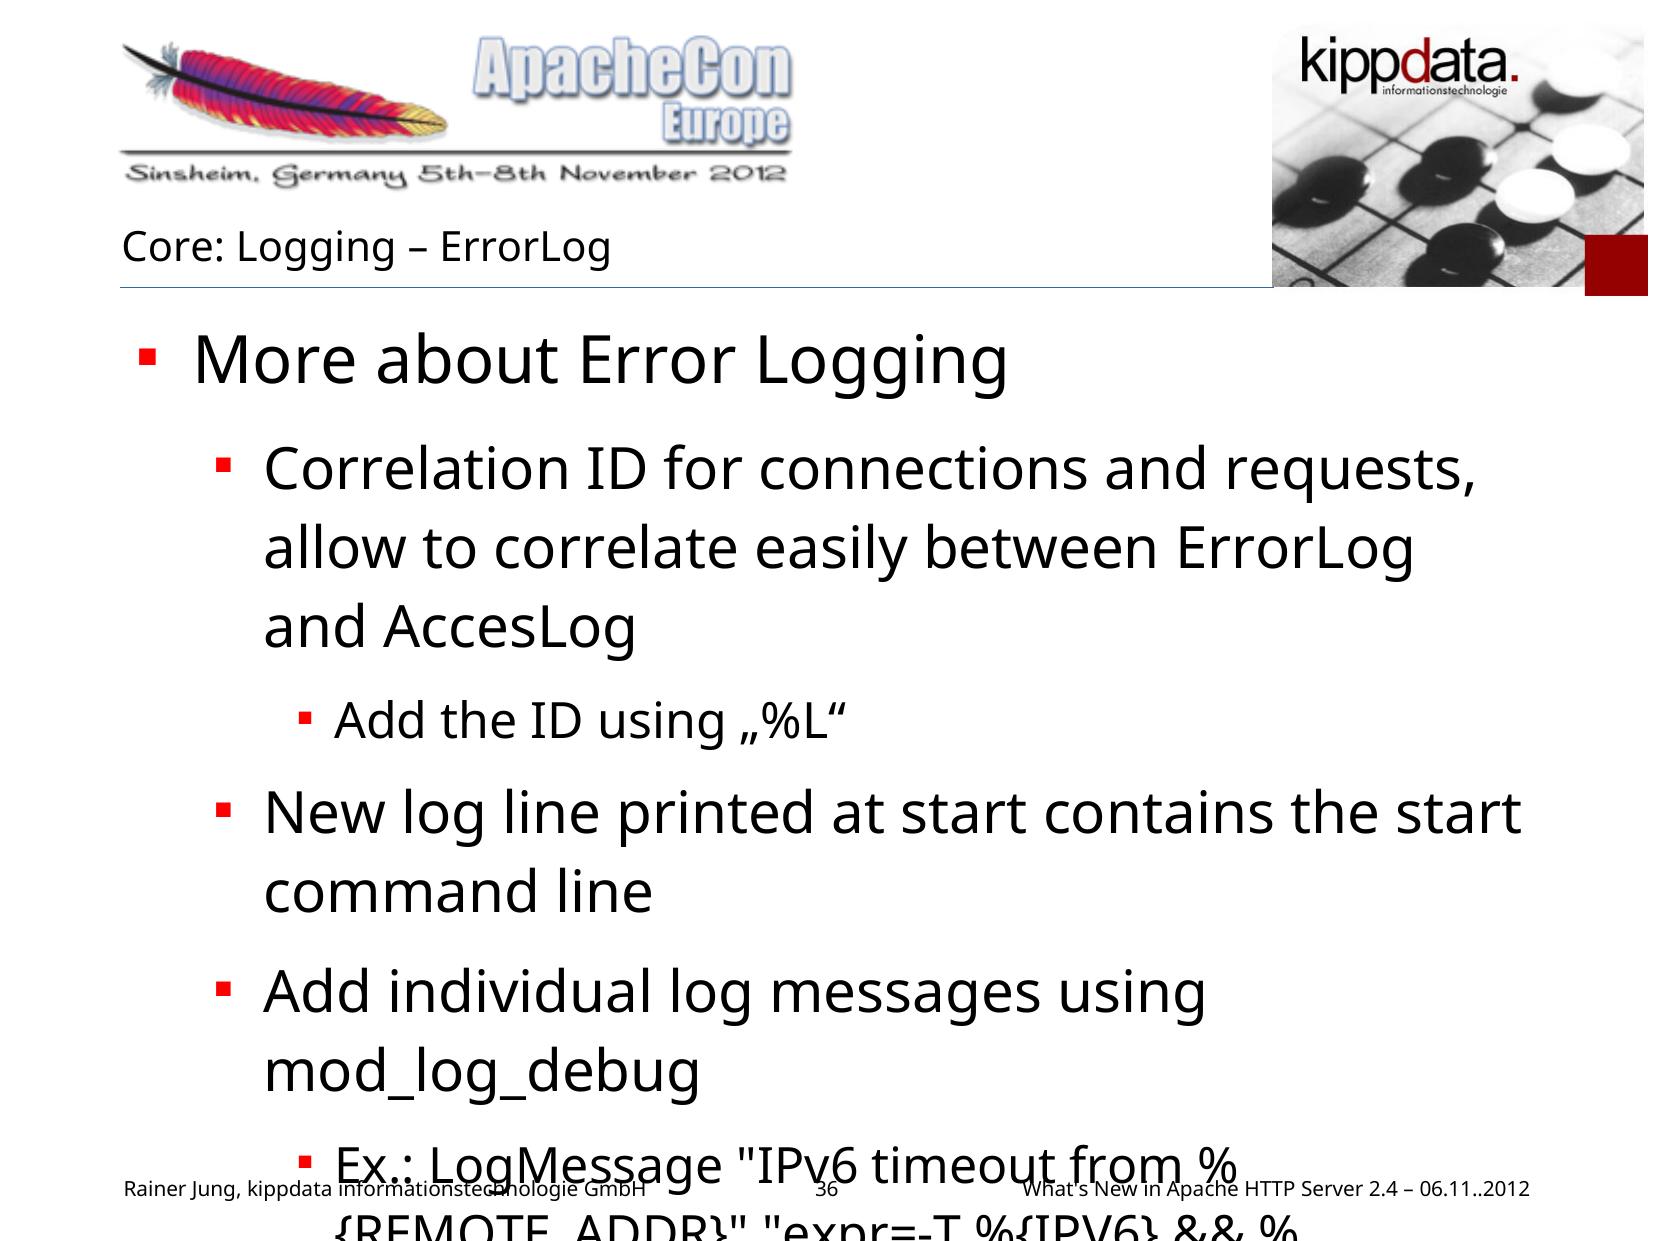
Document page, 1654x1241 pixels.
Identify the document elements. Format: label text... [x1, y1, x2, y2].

title Core: Logging – ErrorLog [121, 204, 1242, 286]
picture [1272, 5, 1648, 302]
picture [113, 32, 797, 195]
list More about Error Logging Correlation ID for connections and requests, allow to correlate easily between ErrorLog and AccesLog Add the ID using „%L“ New log line printed at start contains the start command line Add individual log messages using mod_log_debug Ex.: LogMessage "IPv6 timeout from %{REMOTE_ADDR}" "expr=-T %{IPV6} && %{REQUEST_STATUS} = 408" Can be also used in Directory/Location [121, 312, 1534, 1150]
